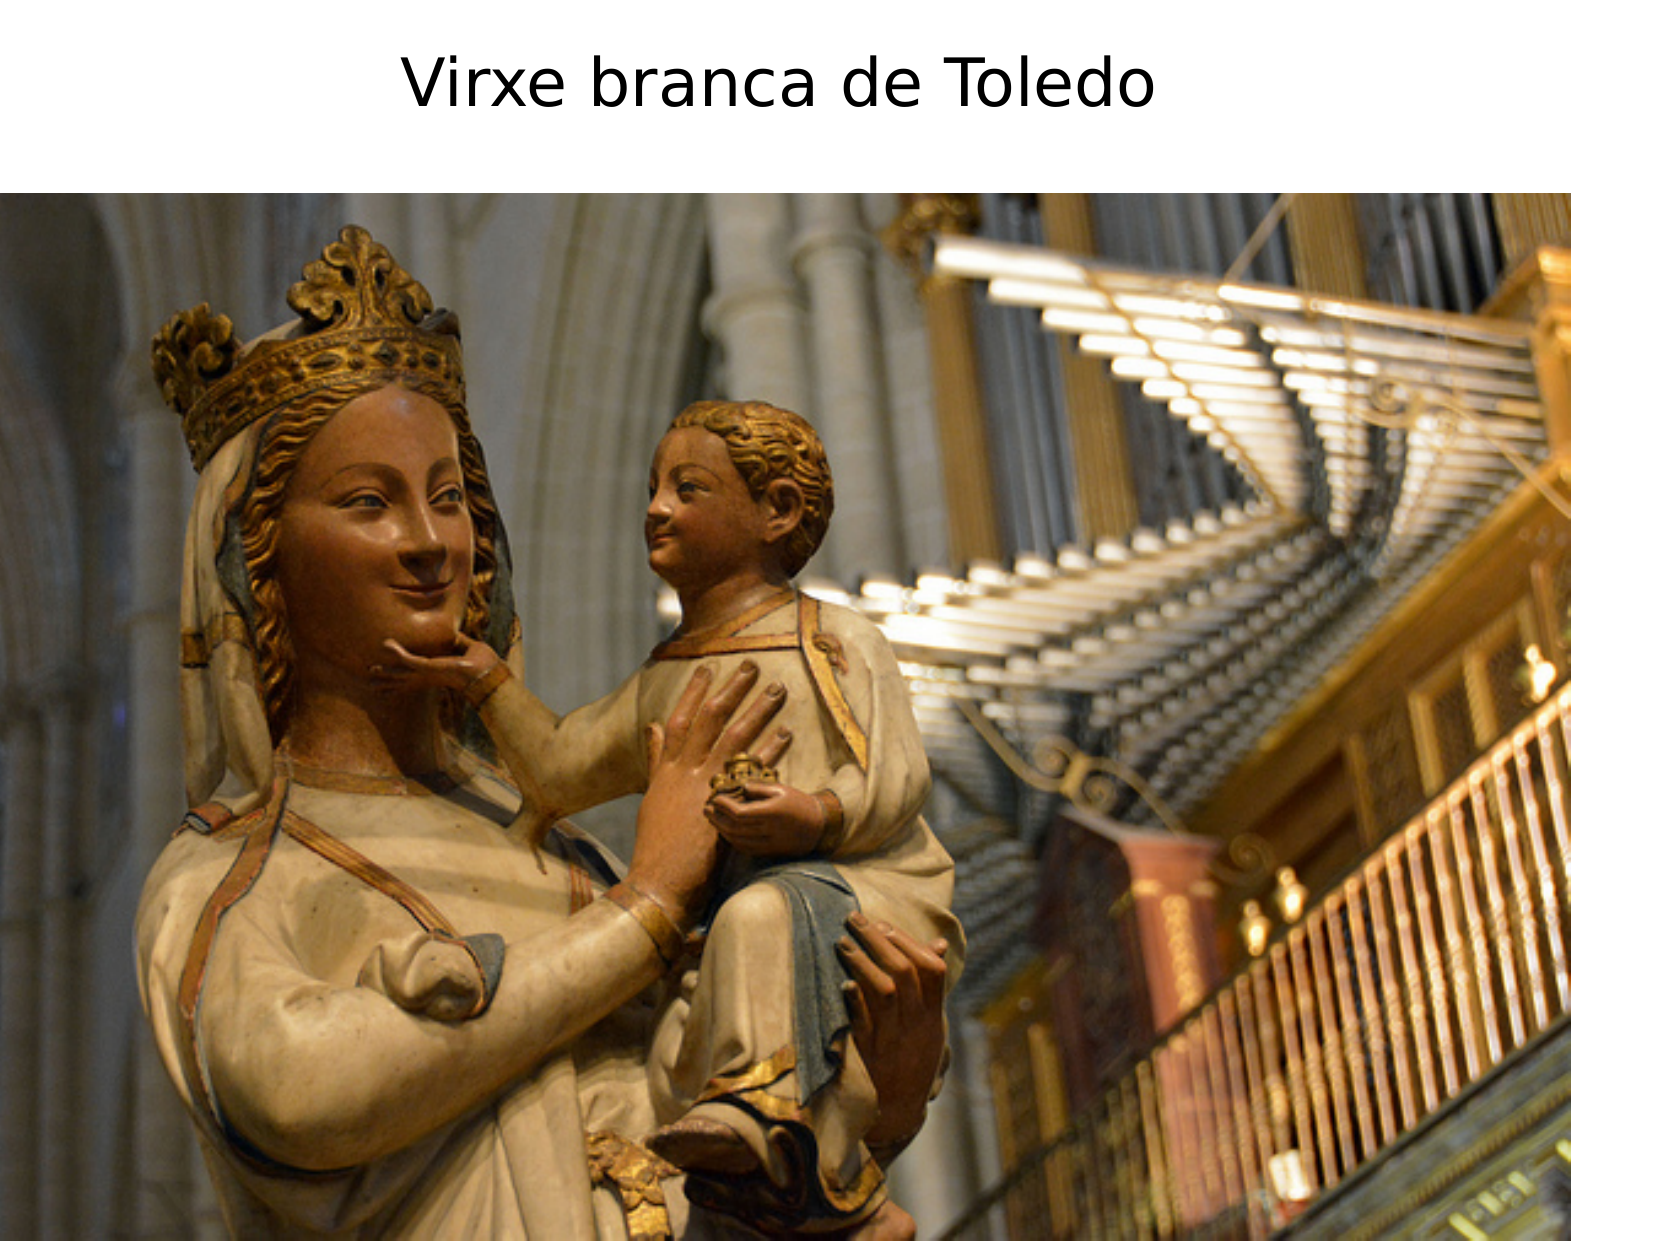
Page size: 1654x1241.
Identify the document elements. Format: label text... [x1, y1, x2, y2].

text_box Virxe branca de Toledo [283, 37, 1276, 130]
picture [0, 193, 1571, 1241]
